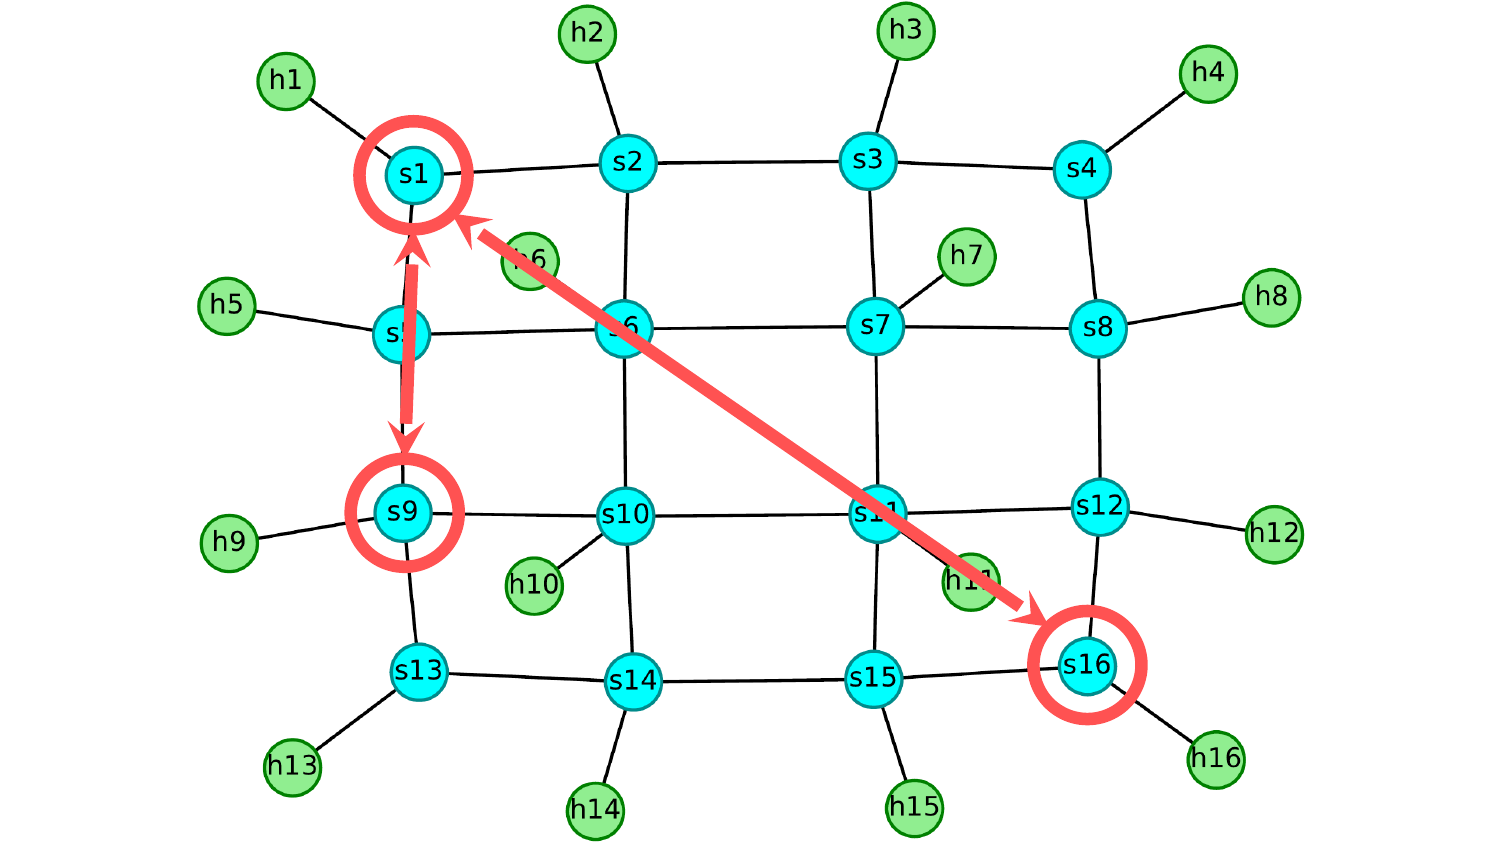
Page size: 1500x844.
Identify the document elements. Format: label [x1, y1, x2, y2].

picture [195, 0, 1305, 844]
